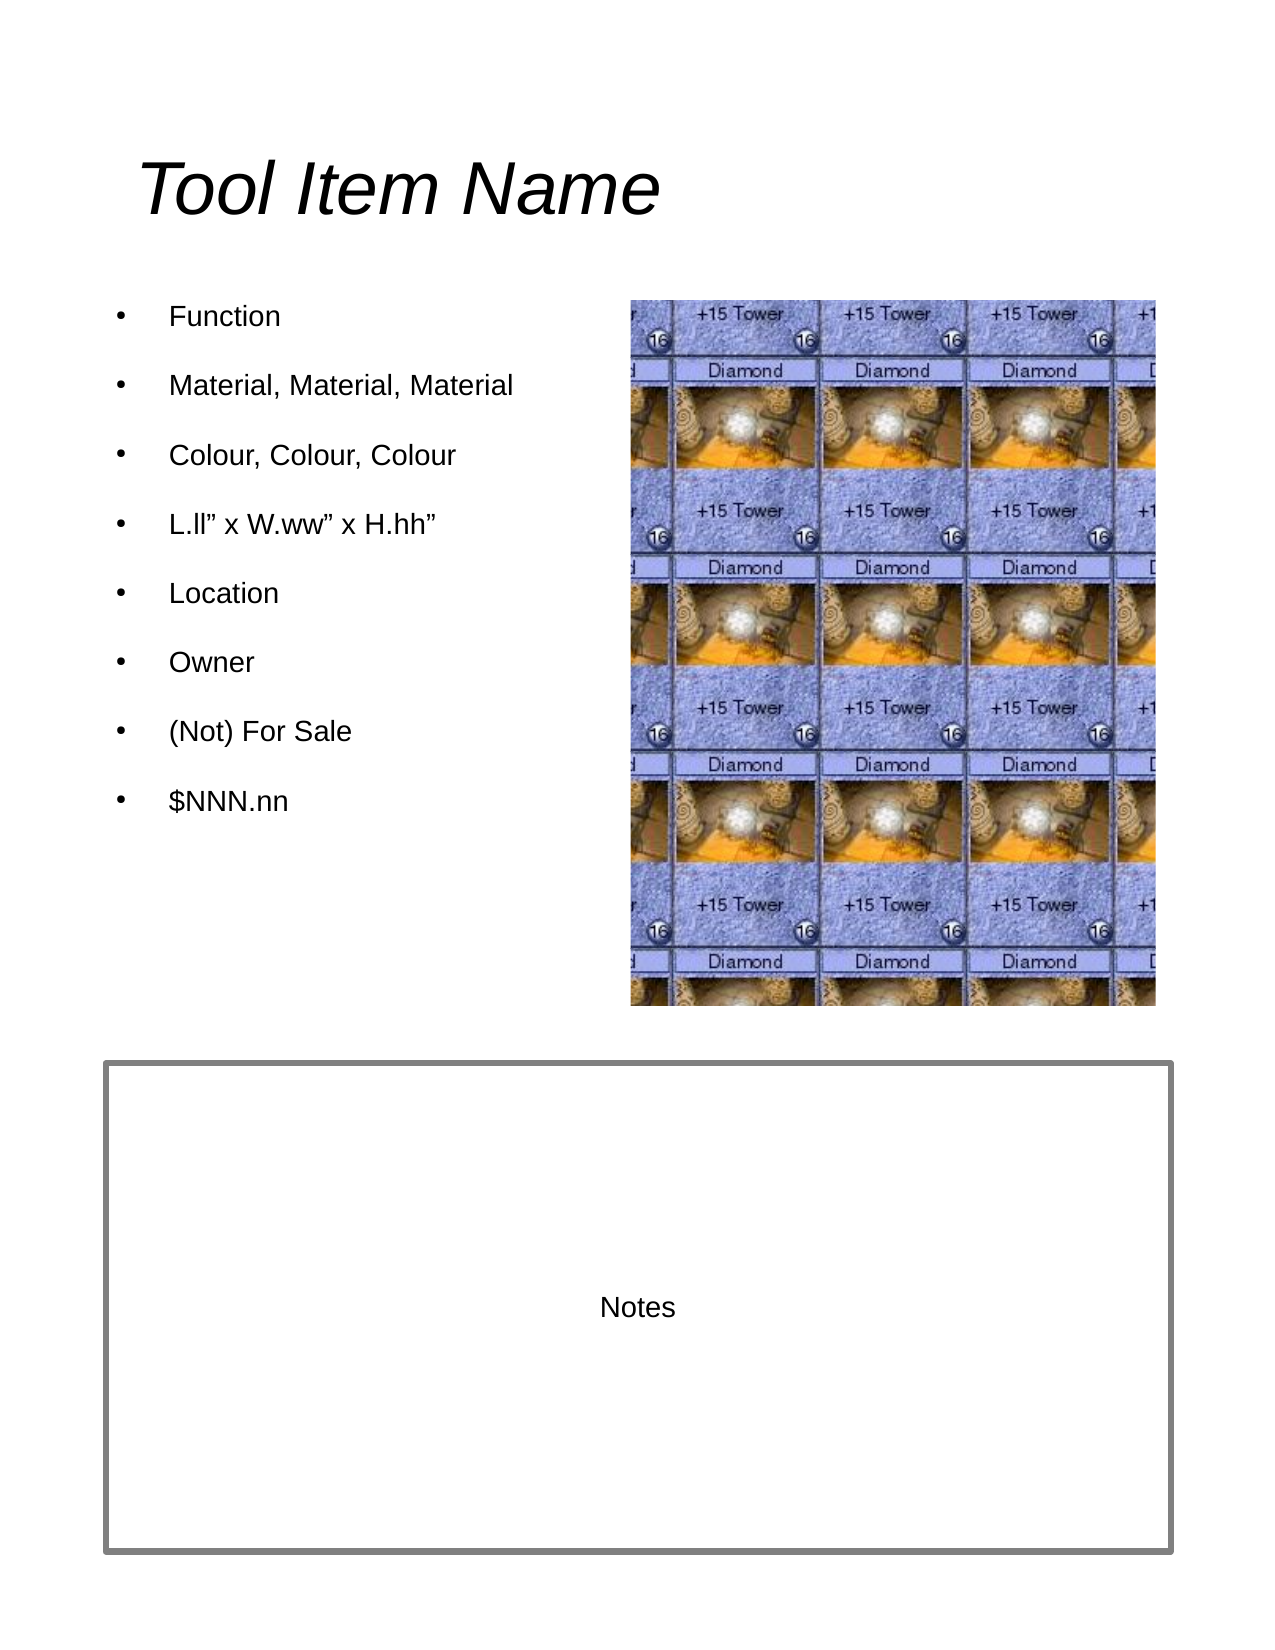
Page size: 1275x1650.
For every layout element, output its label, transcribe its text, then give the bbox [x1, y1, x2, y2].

list [630, 300, 1156, 1006]
title Tool Item Name [60, 60, 1102, 317]
list Notes [105, 1063, 1171, 1552]
list Function Material, Material, Material Colour, Colour, Colour L.ll” x W.ww” x H.hh” Location Owner (Not) For Sale $NNN.nn [60, 300, 601, 1064]
